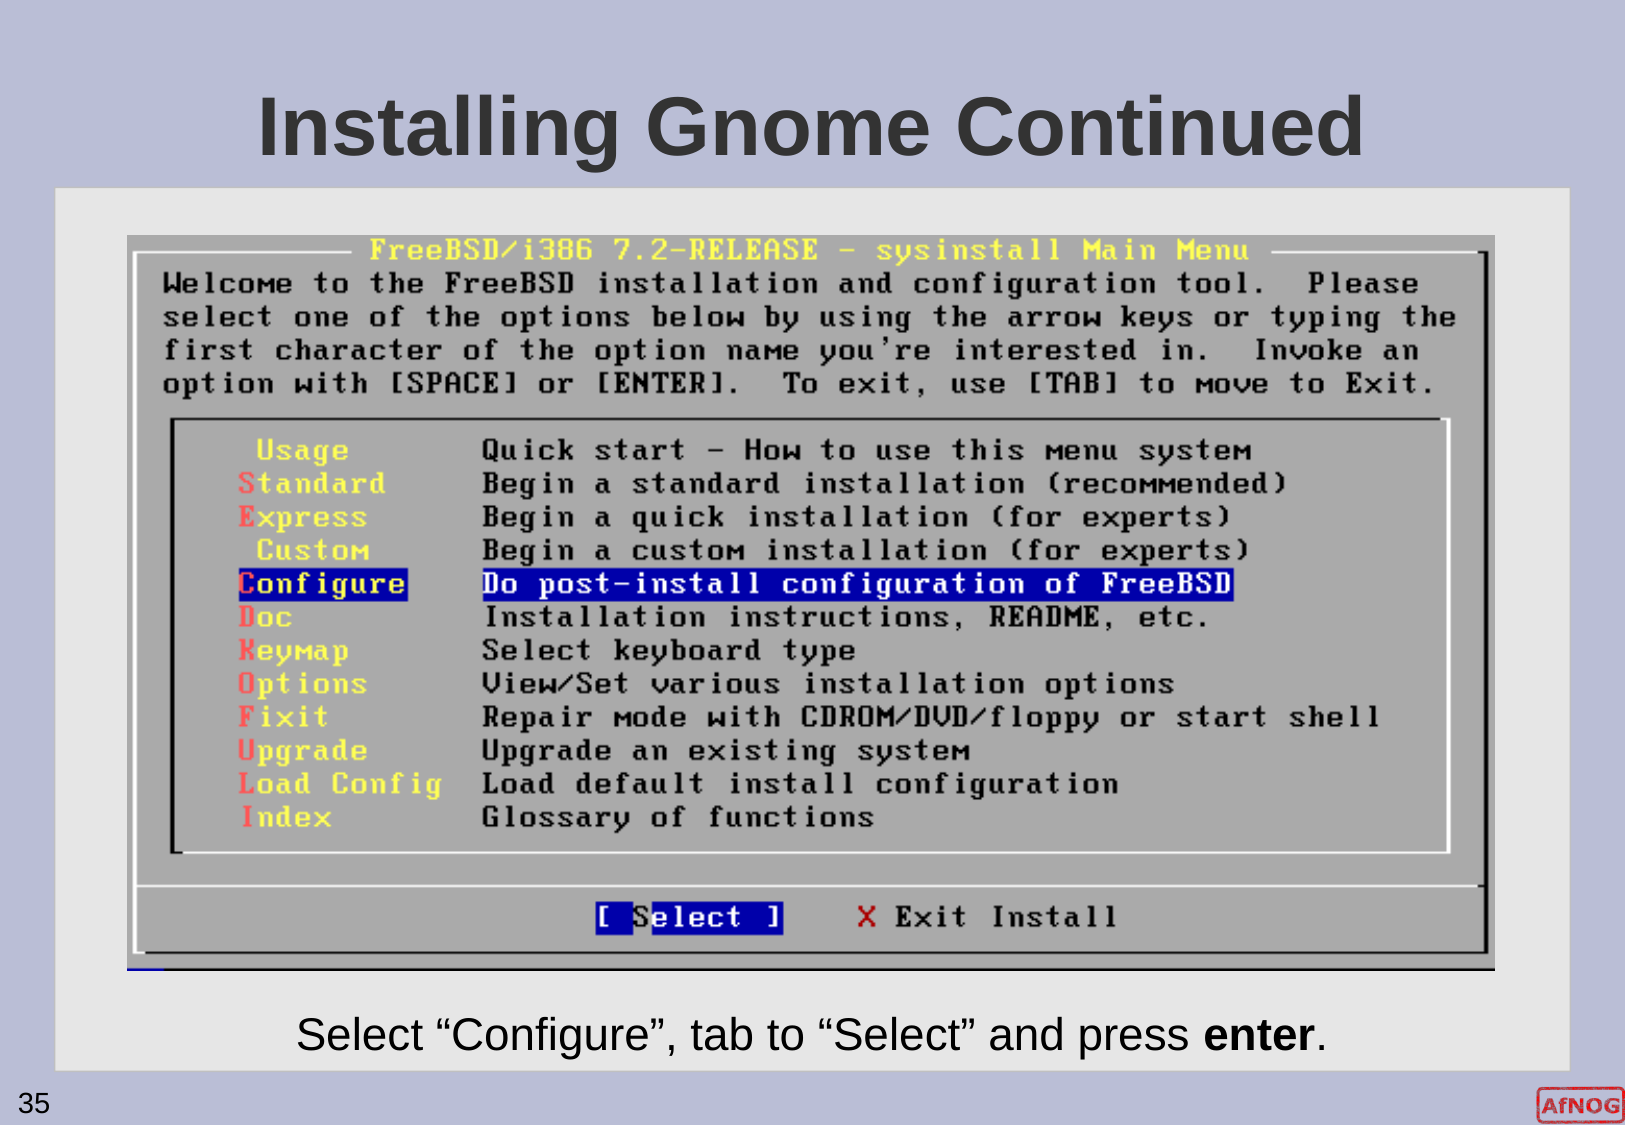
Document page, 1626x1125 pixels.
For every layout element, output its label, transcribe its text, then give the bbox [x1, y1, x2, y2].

text_box Select “Configure”, tab to “Select” and press enter. [118, 1003, 1506, 1071]
picture [127, 235, 1495, 971]
title Installing Gnome Continued [54, 51, 1571, 207]
picture [1535, 1085, 1626, 1125]
